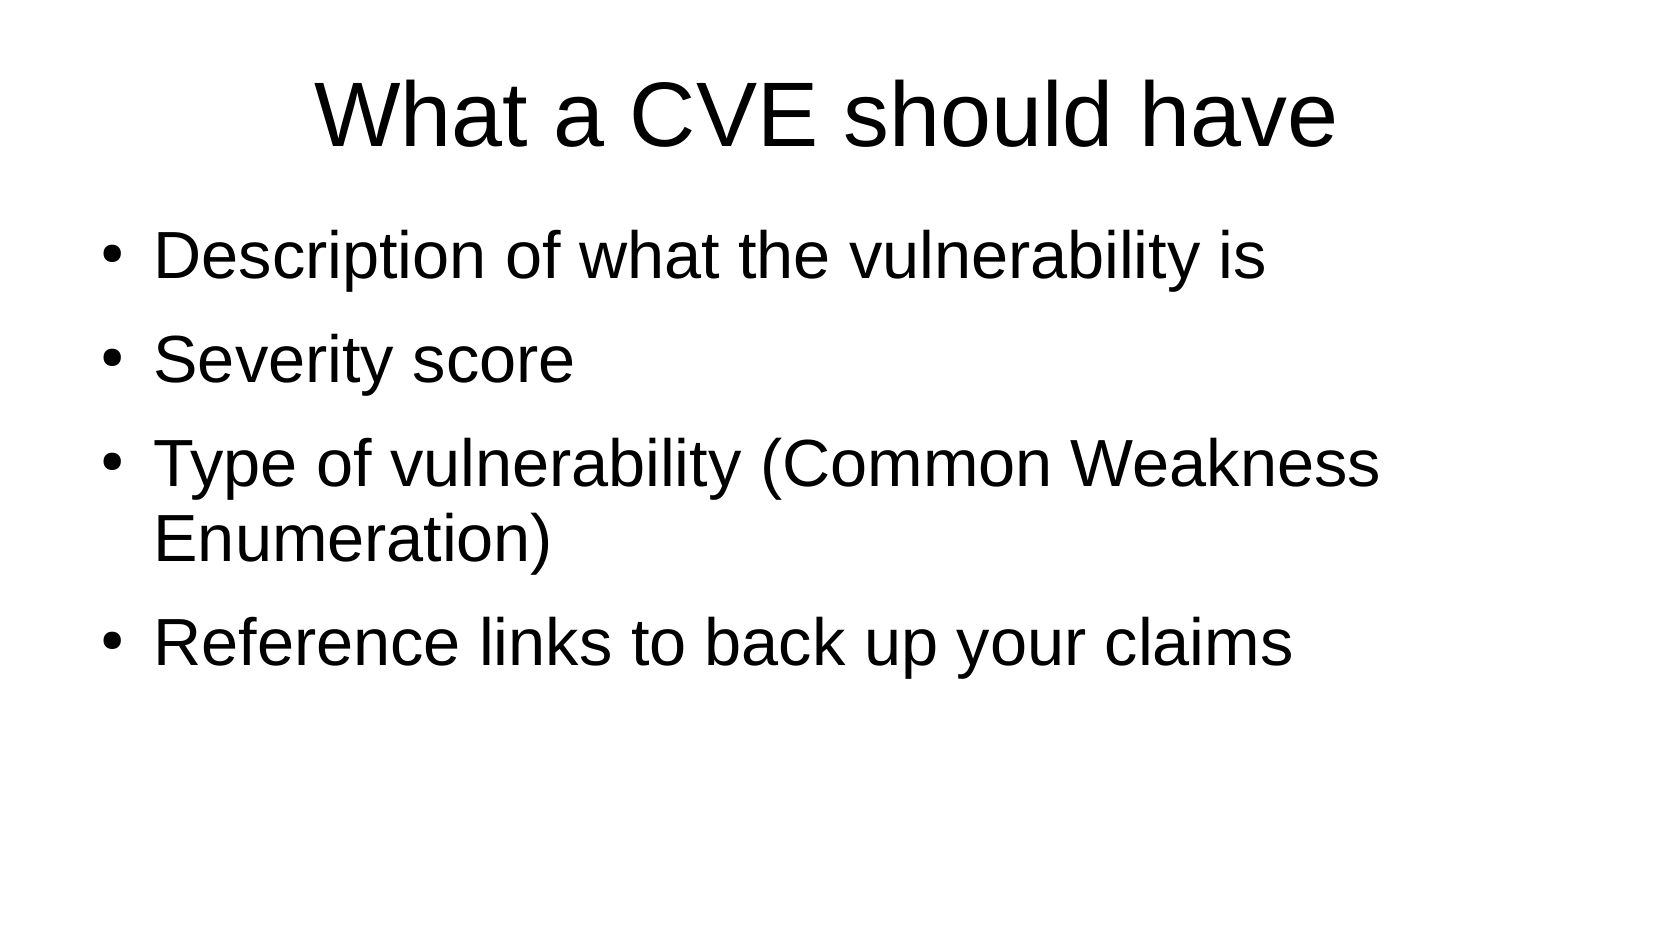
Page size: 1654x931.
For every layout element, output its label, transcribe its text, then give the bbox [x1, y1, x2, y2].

list Description of what the vulnerability is Severity score Type of vulnerability (Common Weakness Enumeration) Reference links to back up your claims [82, 217, 1571, 758]
title What a CVE should have [82, 37, 1571, 193]
